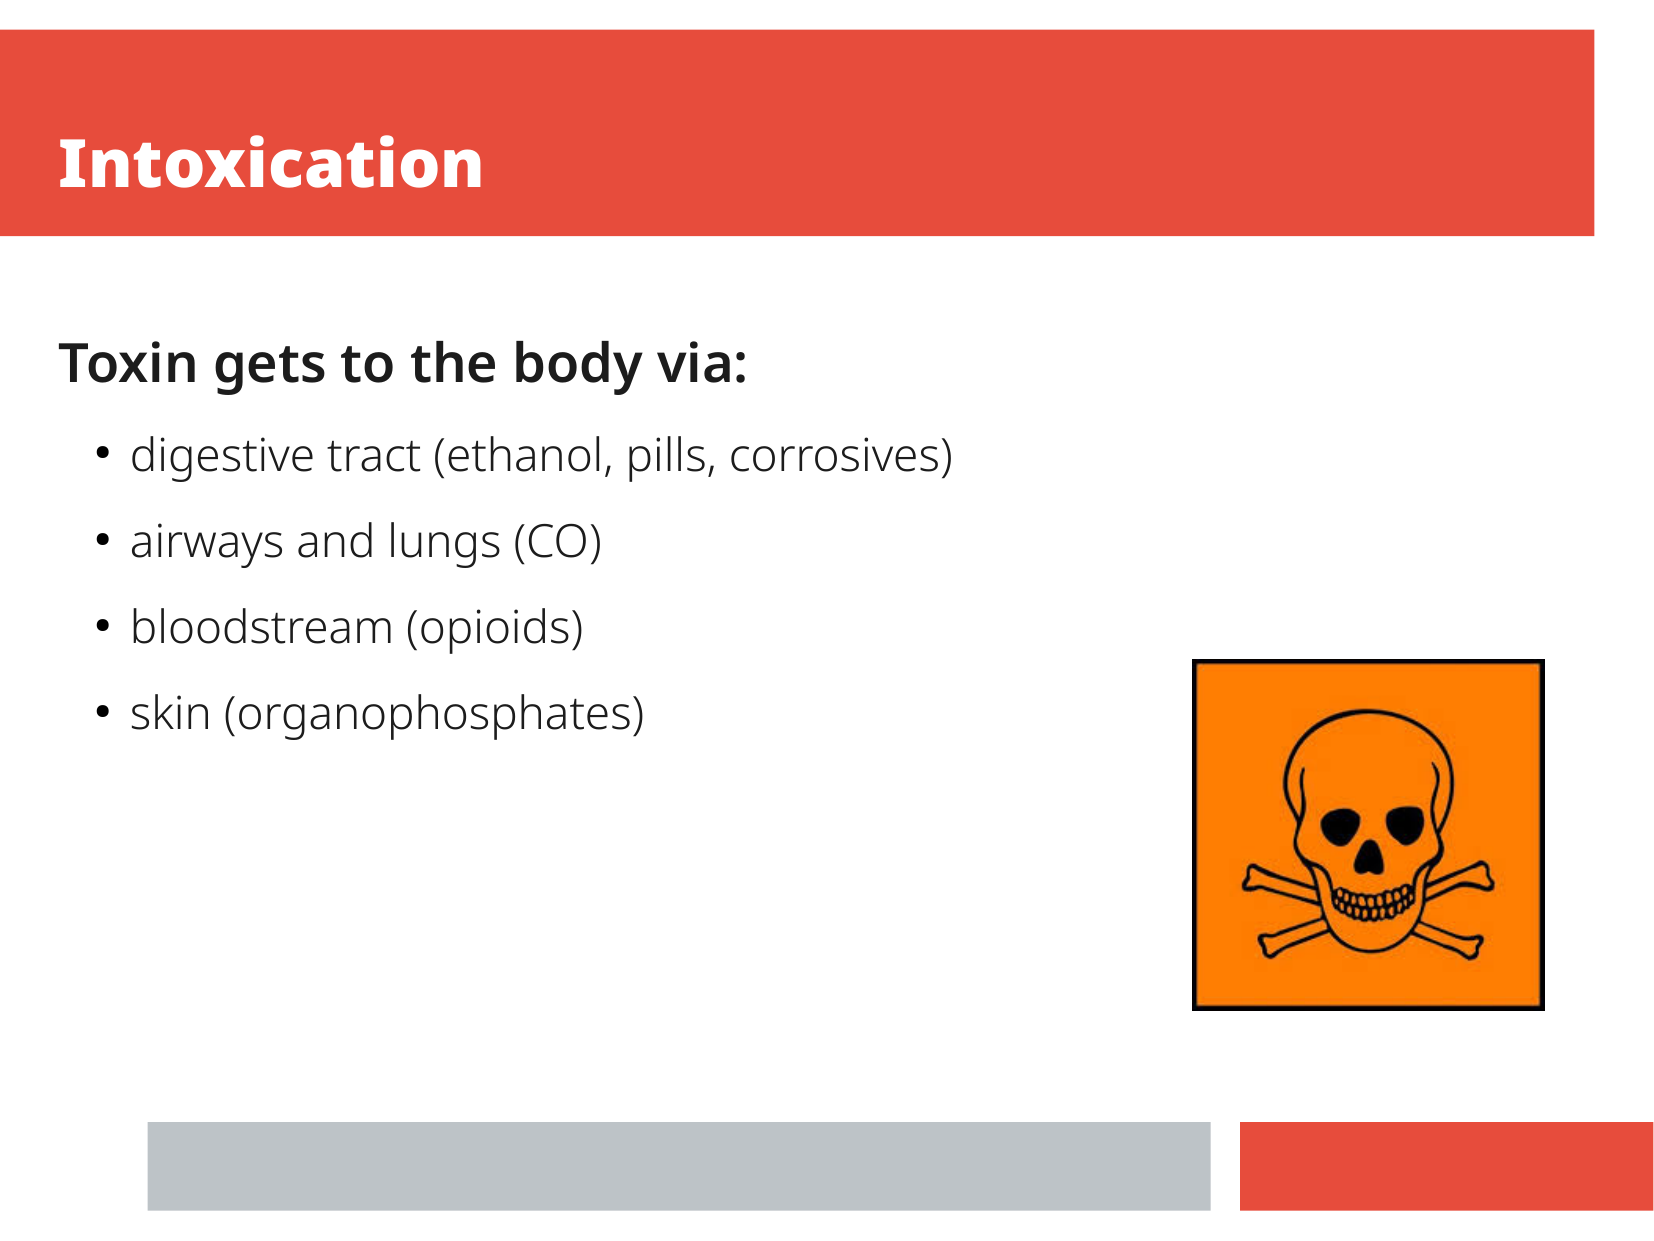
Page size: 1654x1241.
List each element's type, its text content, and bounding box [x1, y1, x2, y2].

list Toxin gets to the body via: digestive tract (ethanol, pills, corrosives) airways and lungs (CO) bloodstream (opioids) skin (organophosphates) [59, 324, 1565, 1093]
title Intoxication [59, 59, 1595, 207]
picture [1192, 659, 1545, 1011]
